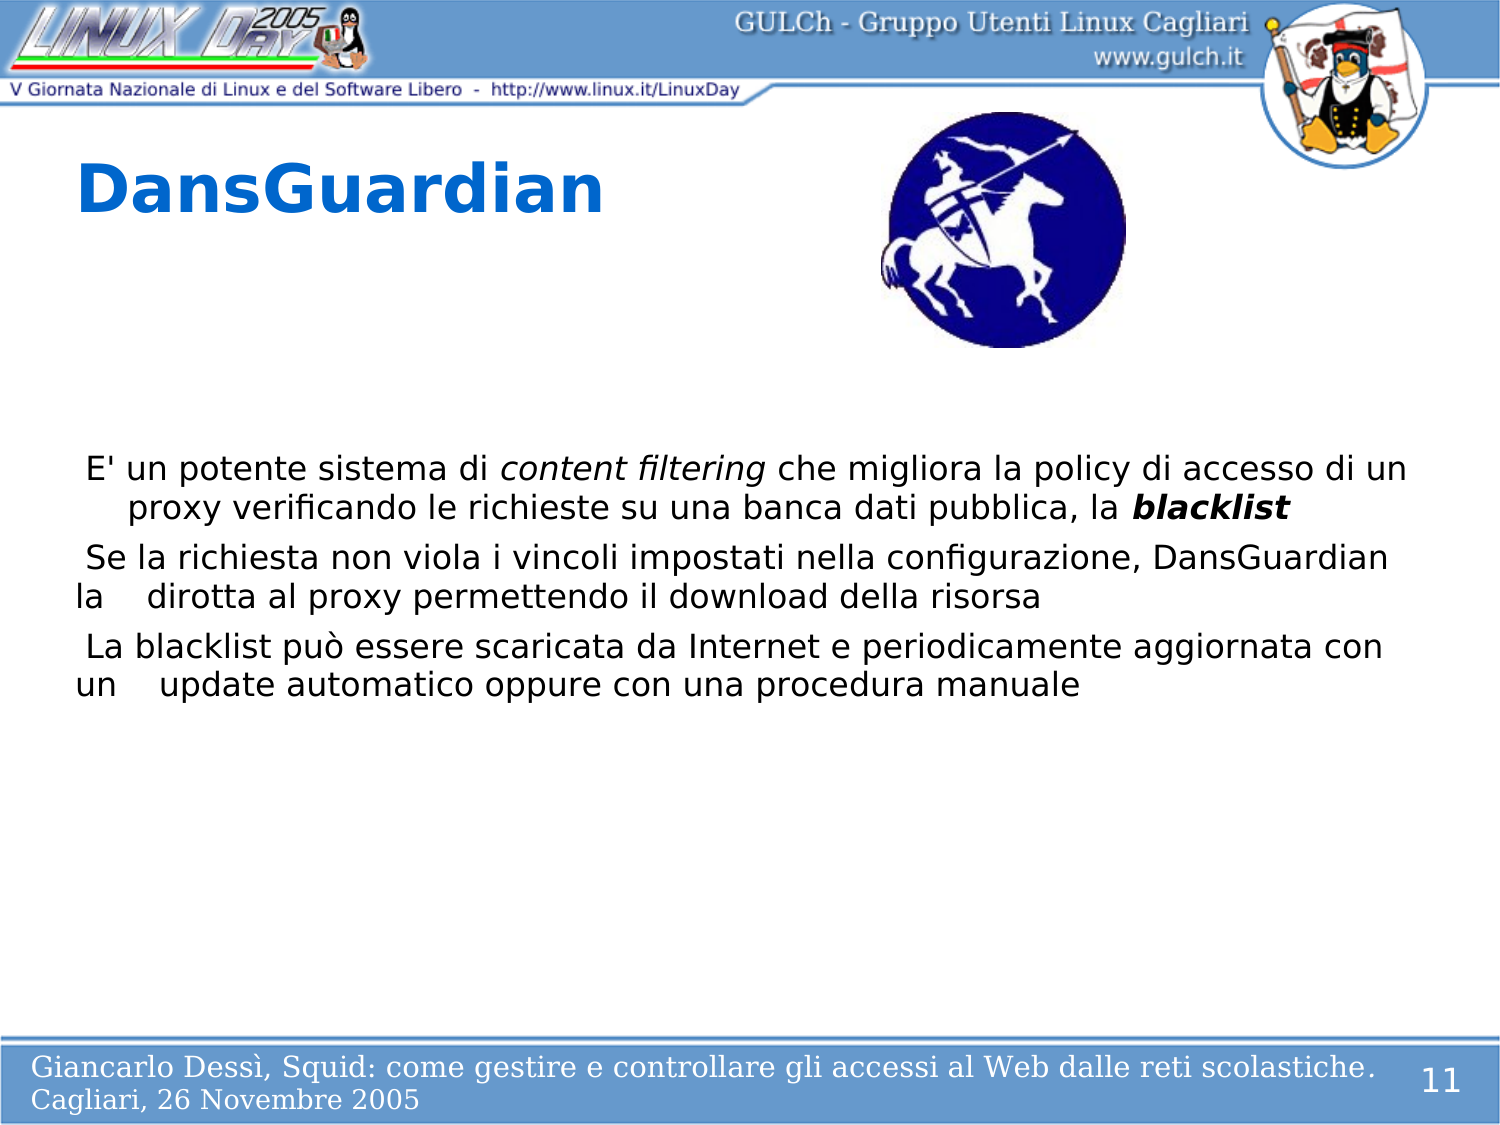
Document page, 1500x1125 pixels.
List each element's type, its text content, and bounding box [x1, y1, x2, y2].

picture [0, 0, 1500, 1125]
text_box E' un potente sistema di content filtering che migliora la policy di accesso di un proxy verificando le richieste su una banca dati pubblica, la blacklist Se la richiesta non viola i vincoli impostati nella configurazione, DansGuardian la dirotta al proxy permettendo il download della risorsa La blacklist può essere scaricata da Internet e periodicamente aggiornata con un update automatico oppure con una procedura manuale [75, 450, 1426, 996]
text_box DansGuardian [75, 150, 607, 229]
